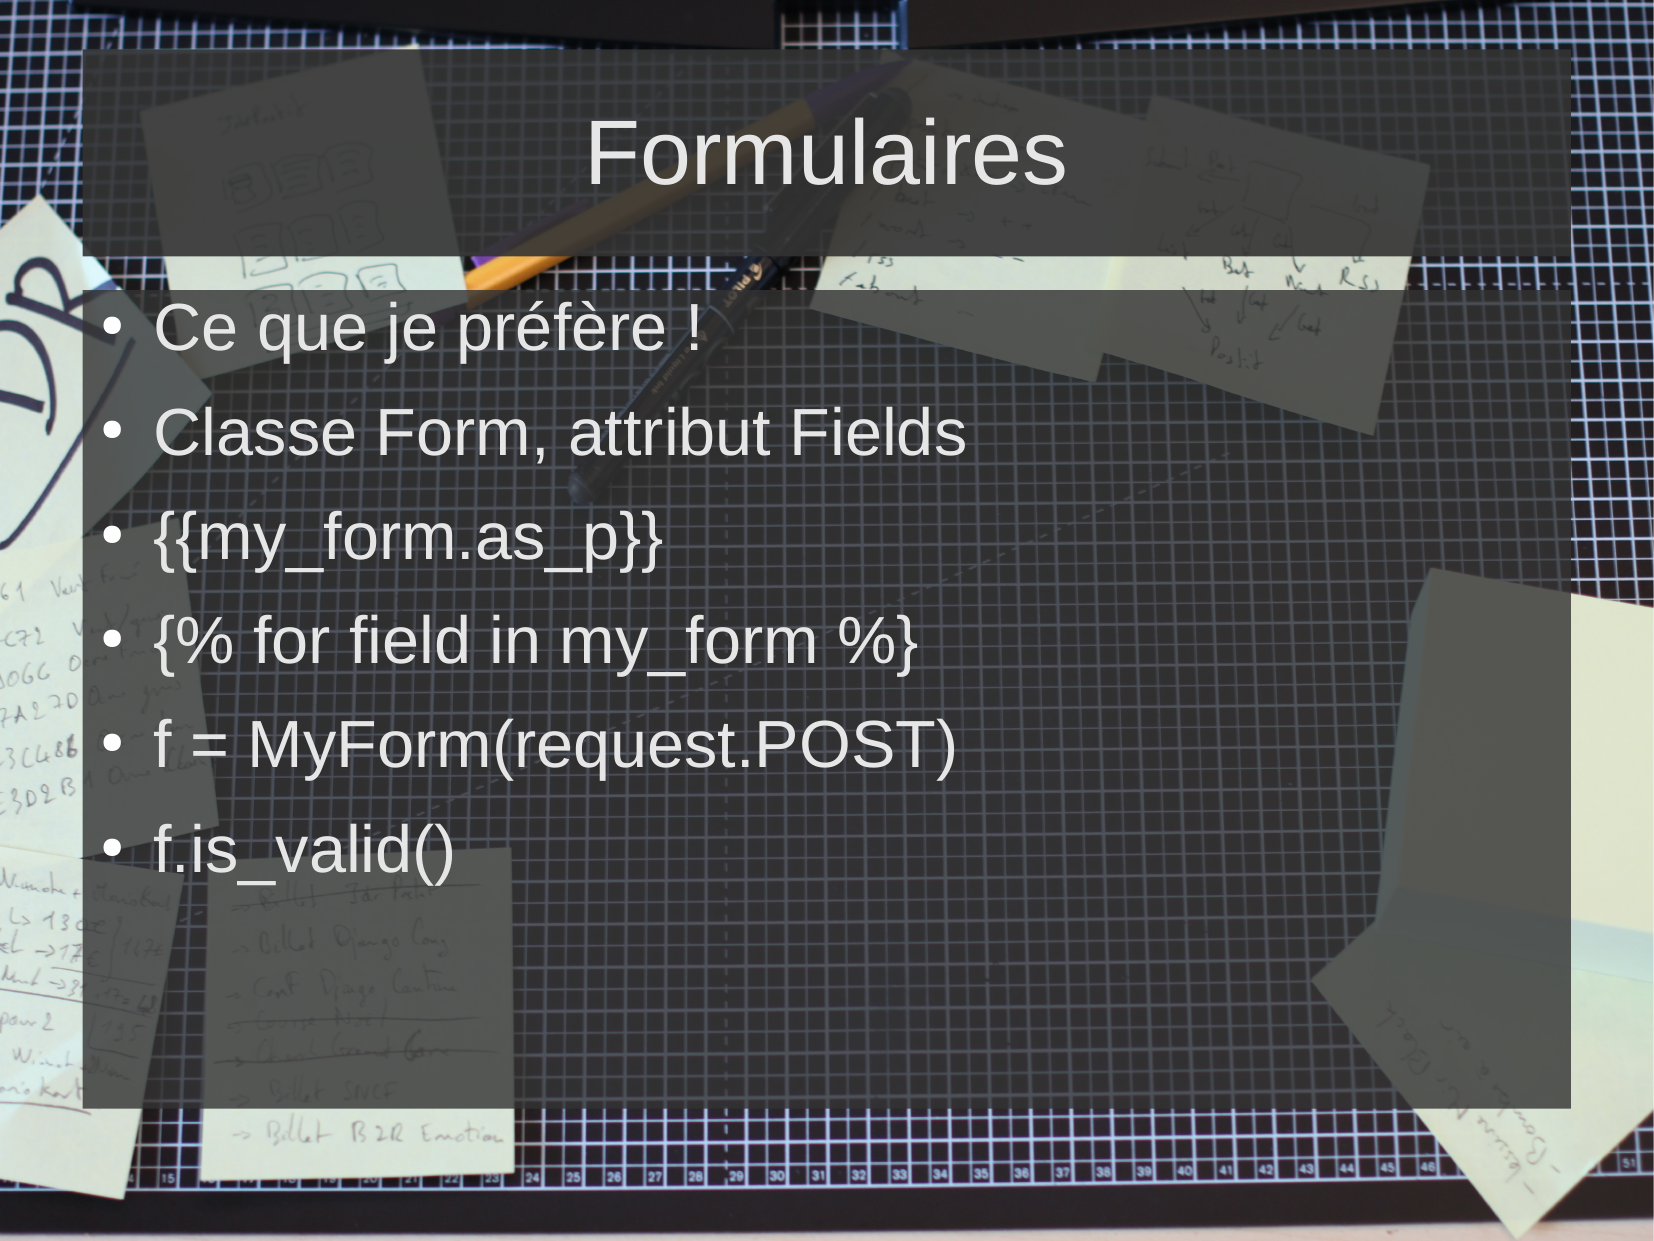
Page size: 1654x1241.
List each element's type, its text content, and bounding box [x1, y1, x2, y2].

picture [0, 0, 1654, 1241]
title Formulaires [82, 49, 1571, 257]
list Ce que je préfère ! Classe Form, attribut Fields {{my_form.as_p}} {% for field in my_form %} f = MyForm(request.POST) f.is_valid() [82, 290, 1571, 1109]
